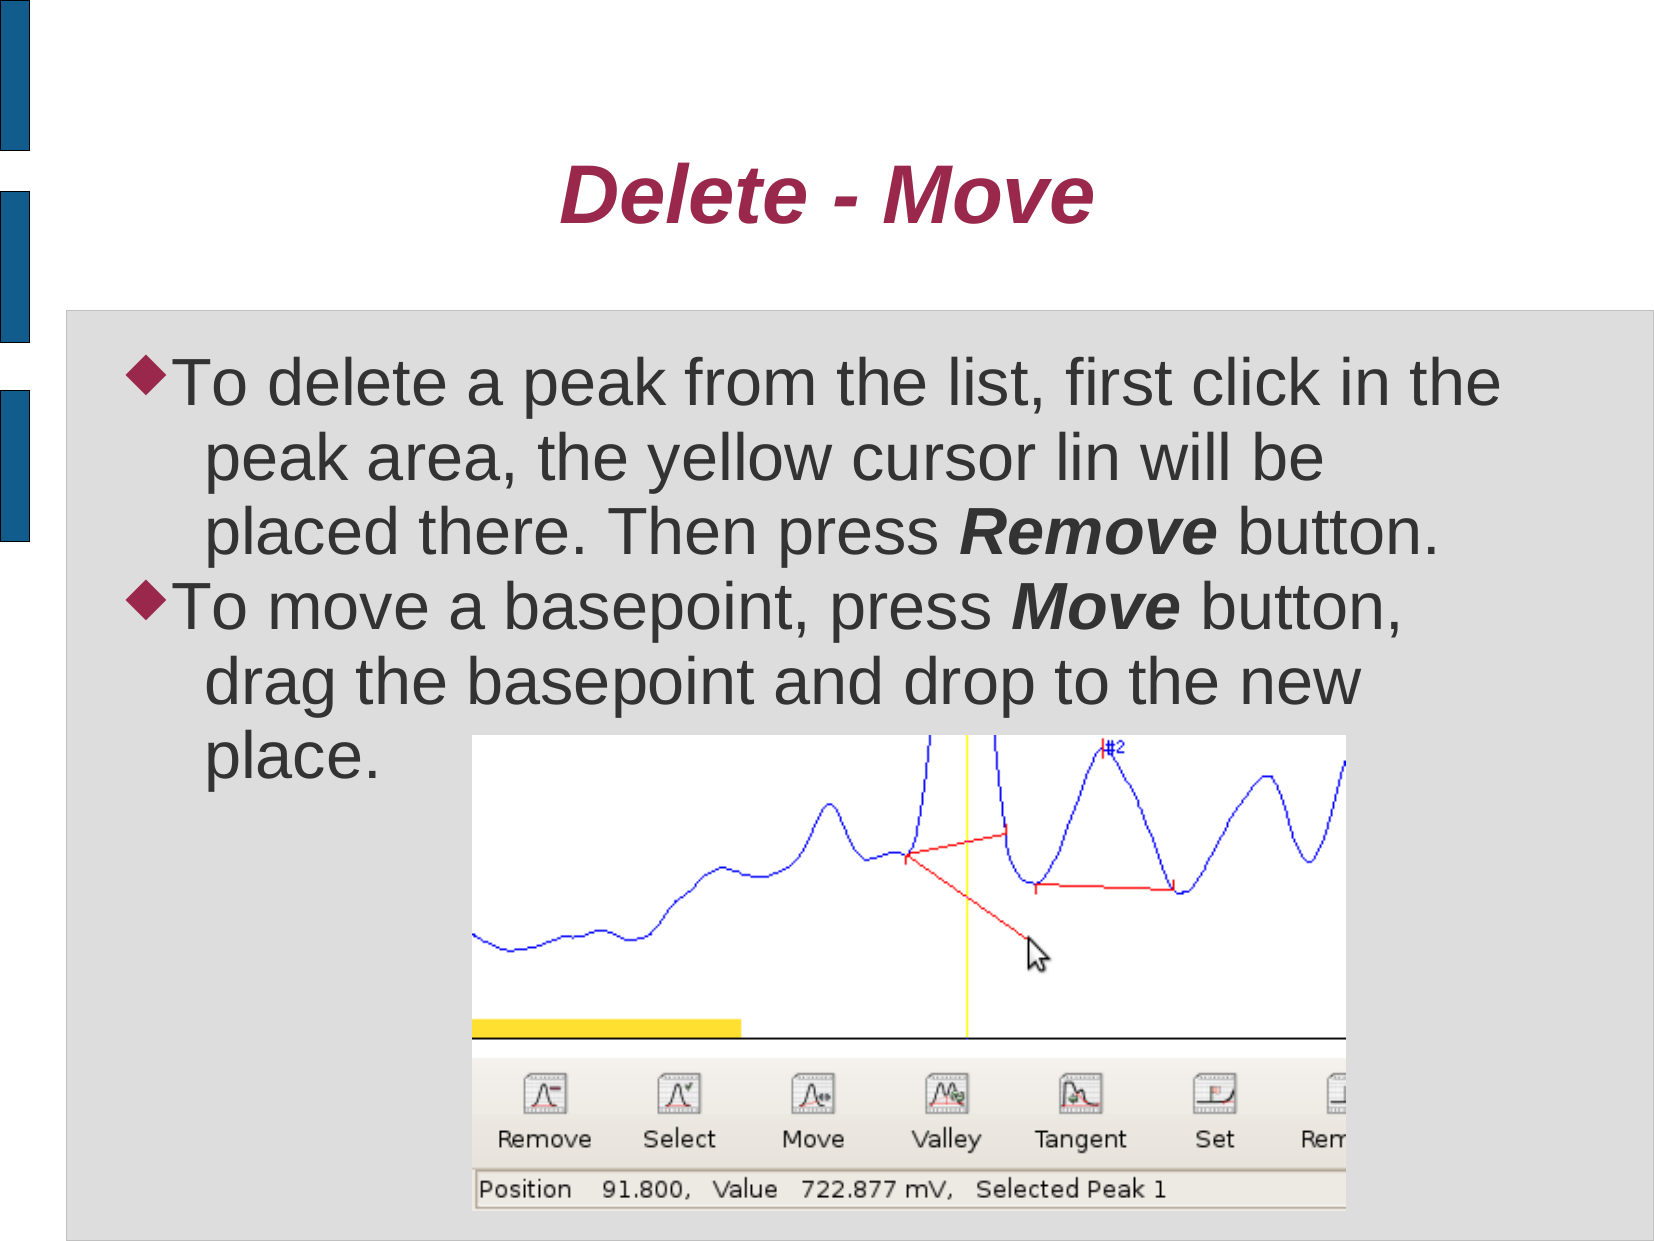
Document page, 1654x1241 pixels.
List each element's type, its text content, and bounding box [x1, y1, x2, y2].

list To delete a peak from the list, first click in the peak area, the yellow cursor lin will be placed there. Then press Remove button. To move a basepoint, press Move button, drag the basepoint and drop to the new place. [121, 344, 1534, 1149]
title Delete - Move [121, 98, 1534, 291]
picture [472, 735, 1346, 1211]
